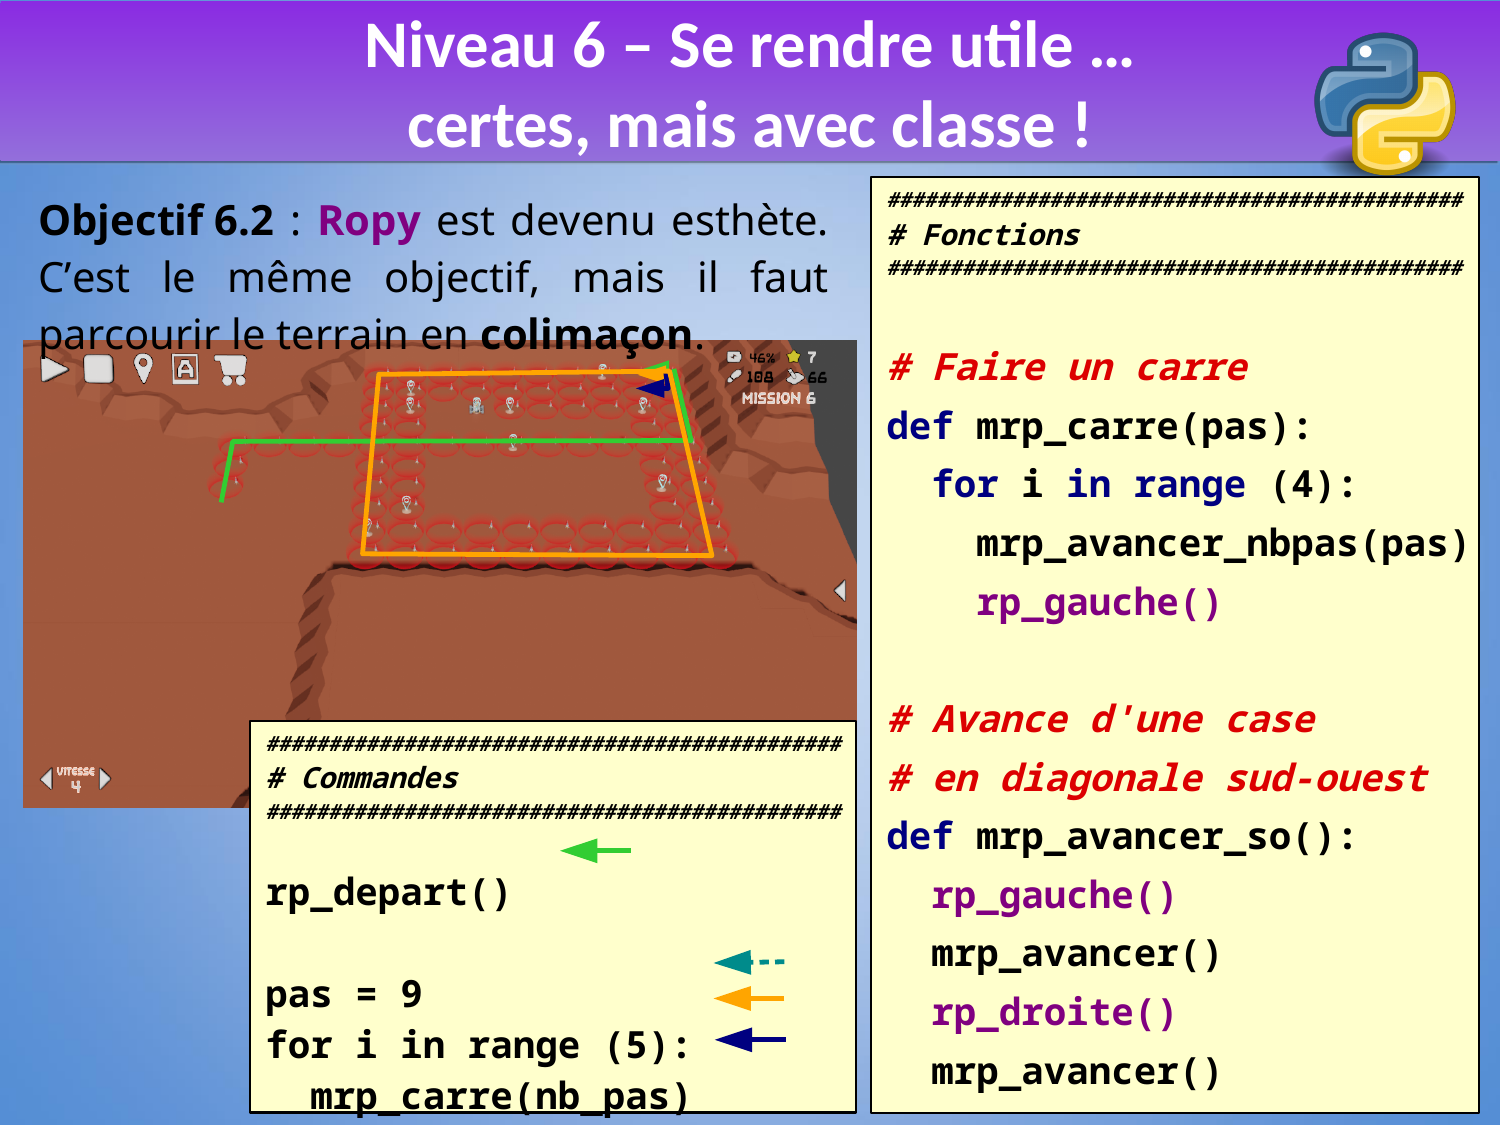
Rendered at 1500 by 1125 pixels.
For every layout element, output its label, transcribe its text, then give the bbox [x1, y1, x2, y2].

text_box Niveau 6 – Se rendre utile … certes, mais avec classe ! [0, 1, 1500, 161]
picture [0, 29, 1500, 1125]
text_box ############################################## # Commandes ############################################## rp_depart() pas = 9 for i in range (5): mrp_carre(nb_pas) mrp_avancer_so() nb_pas=nb_pas-2 [249, 720, 856, 1113]
text_box Objectif 6.2 : Ropy est devenu esthète. C’est le même objectif, mais il faut parcourir le terrain en colimaçon. [23, 183, 845, 324]
text_box ############################################## # Fonctions ############################################## # Faire un carre def mrp_carre(pas): for i in range (4): mrp_avancer_nbpas(pas) rp_gauche() # Avance d'une case # en diagonale sud-ouest def mrp_avancer_so(): rp_gauche() mrp_avancer() rp_droite() mrp_avancer() [870, 177, 1480, 1114]
